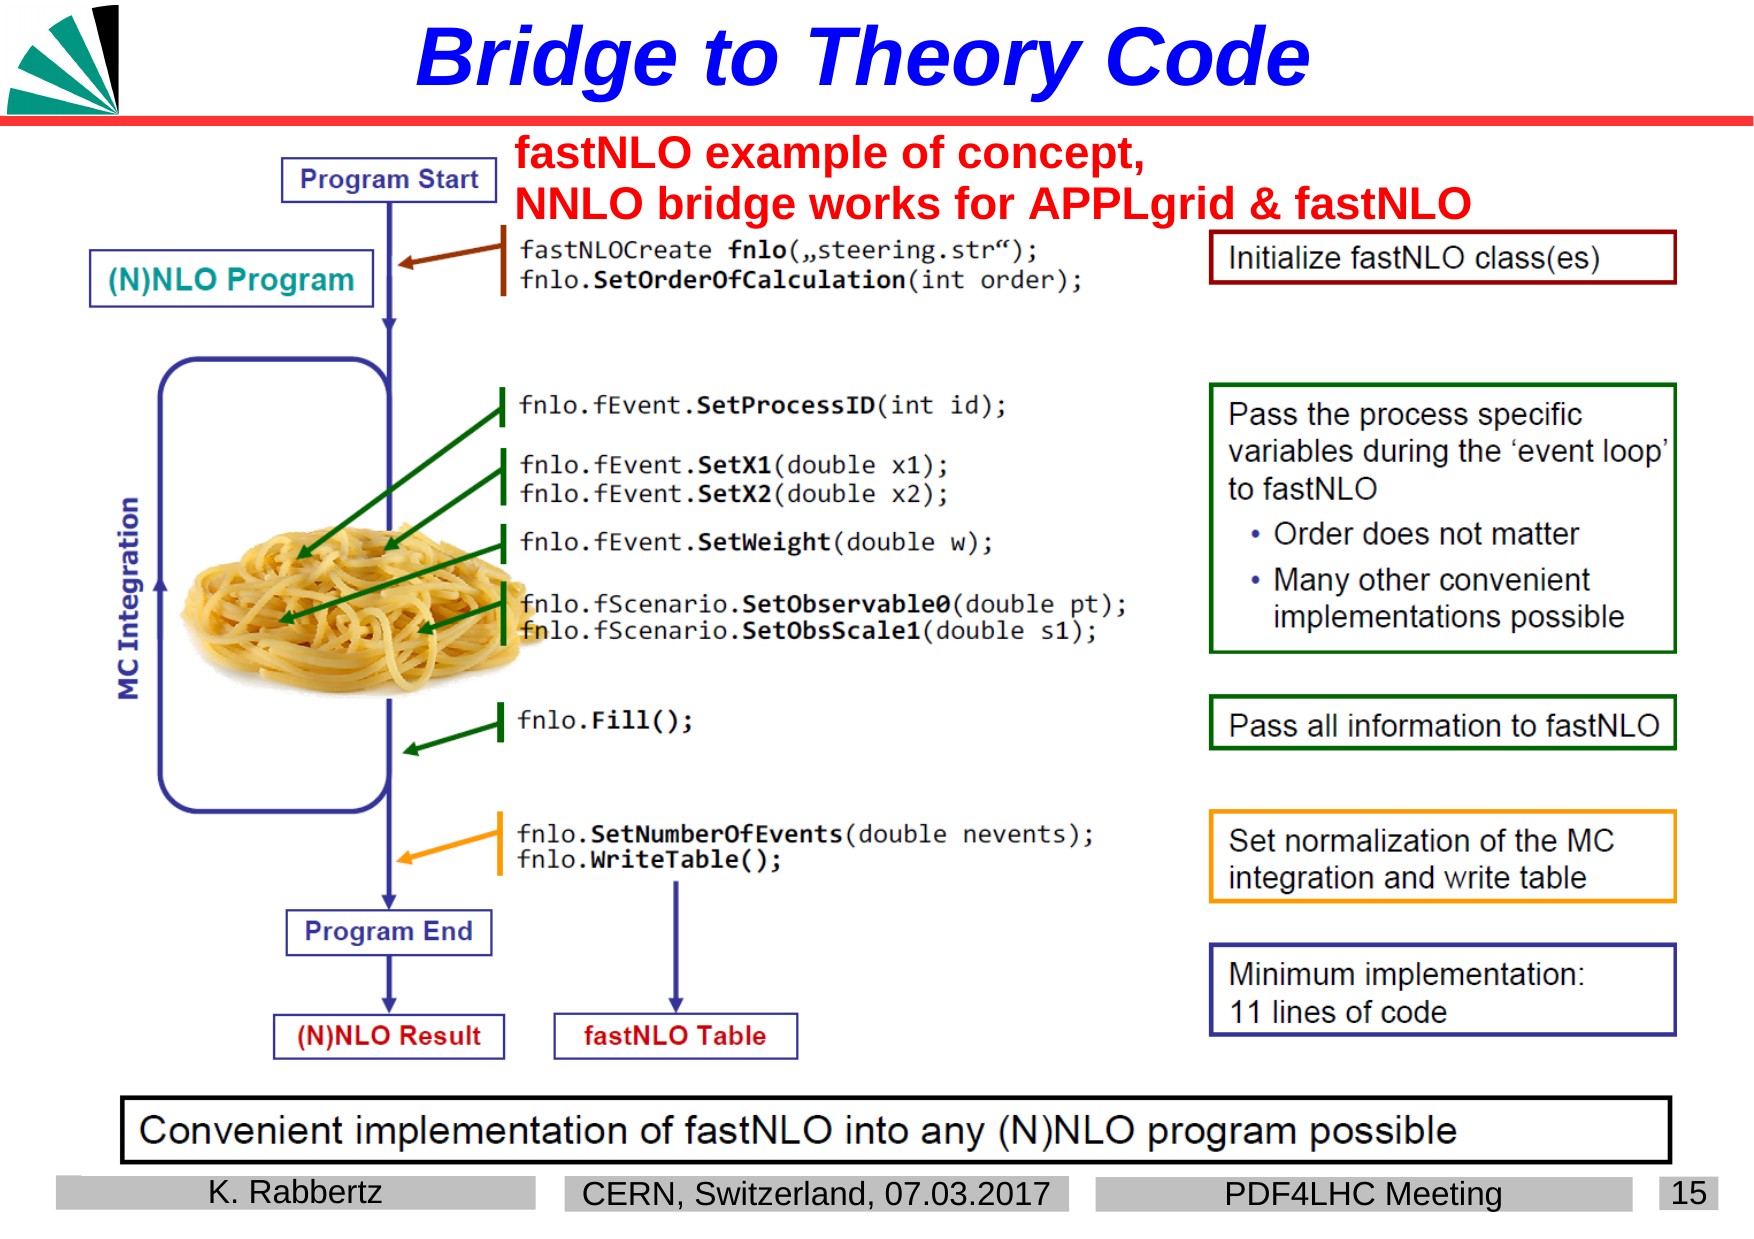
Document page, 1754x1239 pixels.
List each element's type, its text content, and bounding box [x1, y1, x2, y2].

picture [81, 133, 1677, 1176]
title Bridge to Theory Code [123, 0, 1606, 114]
picture [7, 5, 119, 116]
text_box fastNLO example of concept, NNLO bridge works for APPLgrid & fastNLO [502, 120, 1484, 236]
